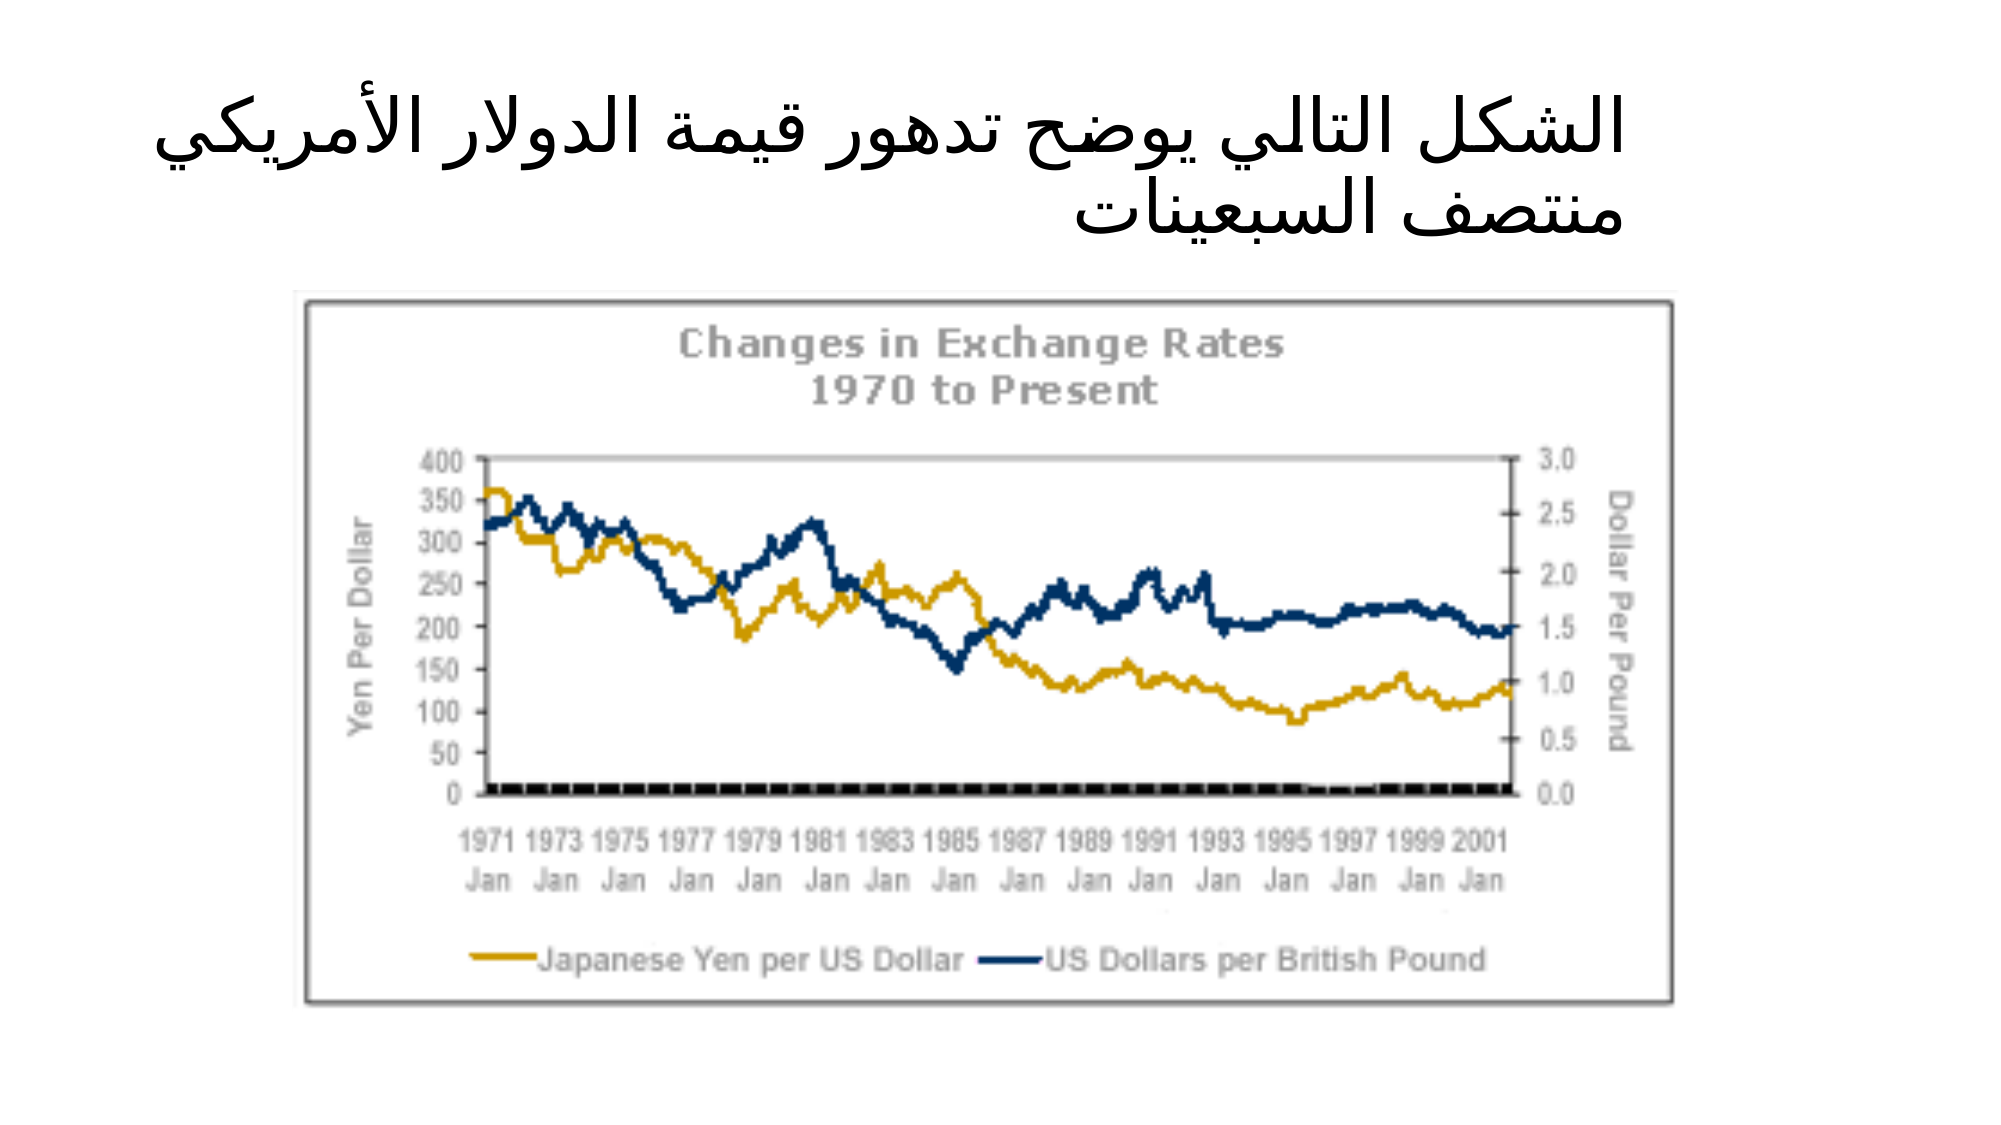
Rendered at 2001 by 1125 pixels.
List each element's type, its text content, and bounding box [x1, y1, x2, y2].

picture [291, 290, 1686, 1012]
title الشكل التالي يوضح تدهور قيمة الدولار الأمريكي منتصف السبعينات [137, 59, 1863, 278]
